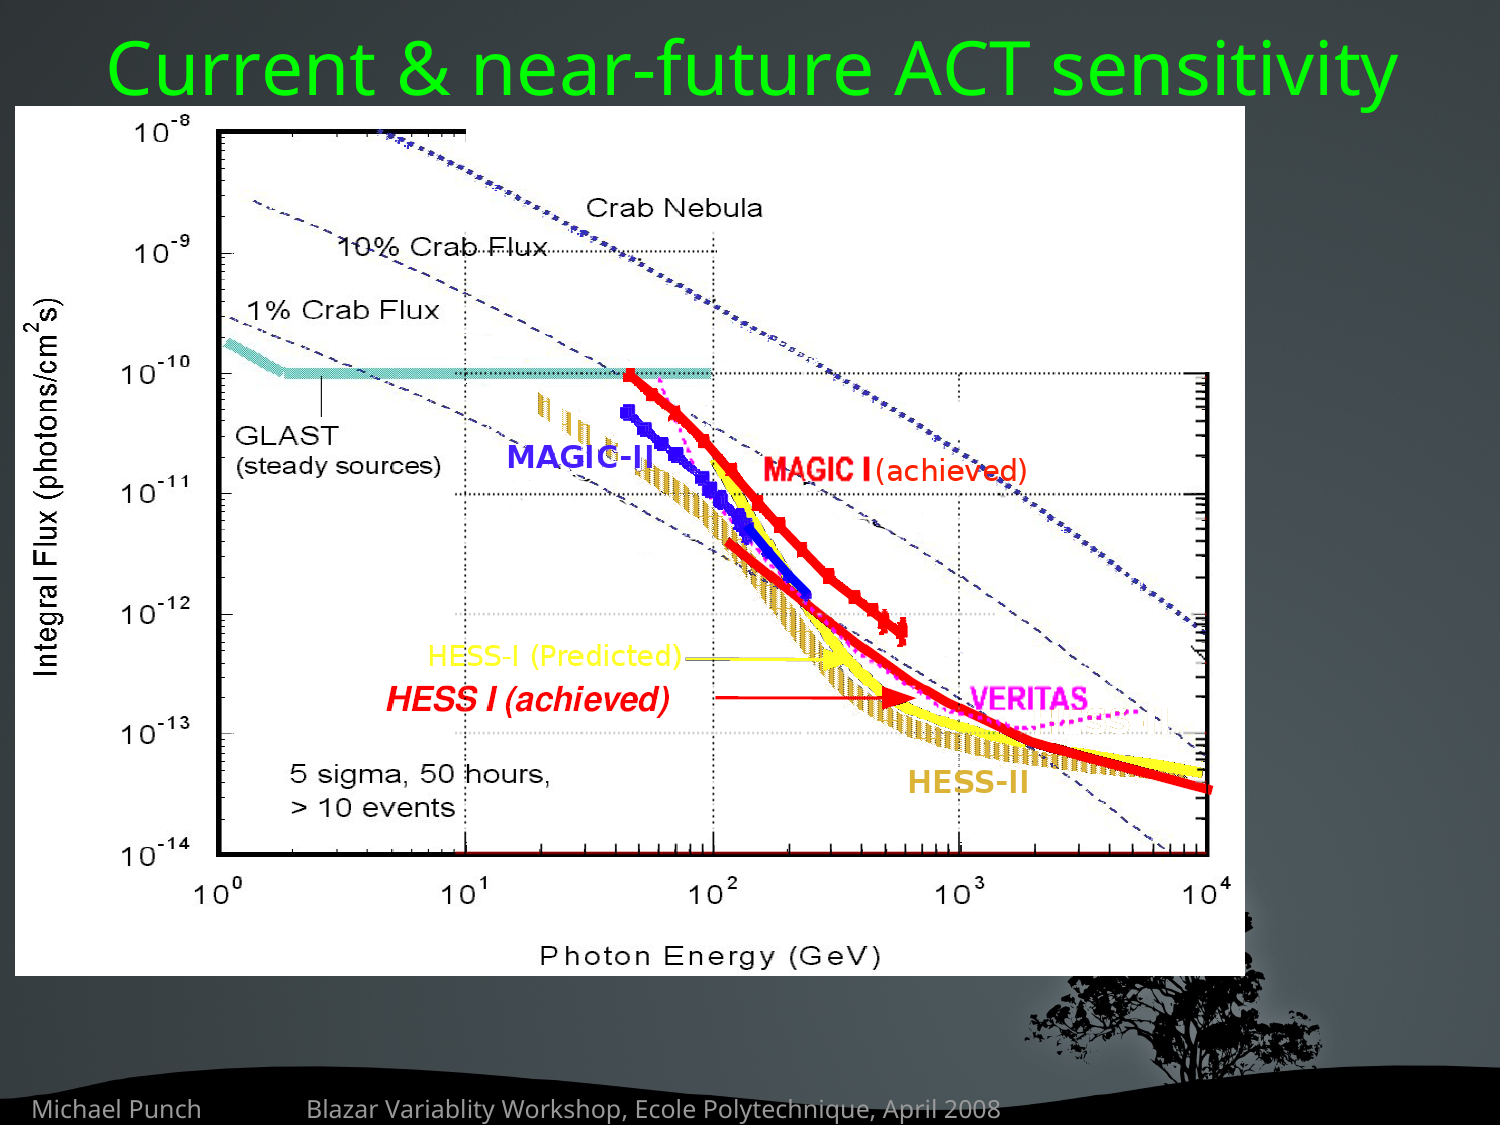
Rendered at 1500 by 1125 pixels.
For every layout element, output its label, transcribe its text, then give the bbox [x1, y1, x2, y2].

title Current & near-future ACT sensitivity [29, 21, 1477, 113]
picture [0, 0, 1500, 1125]
